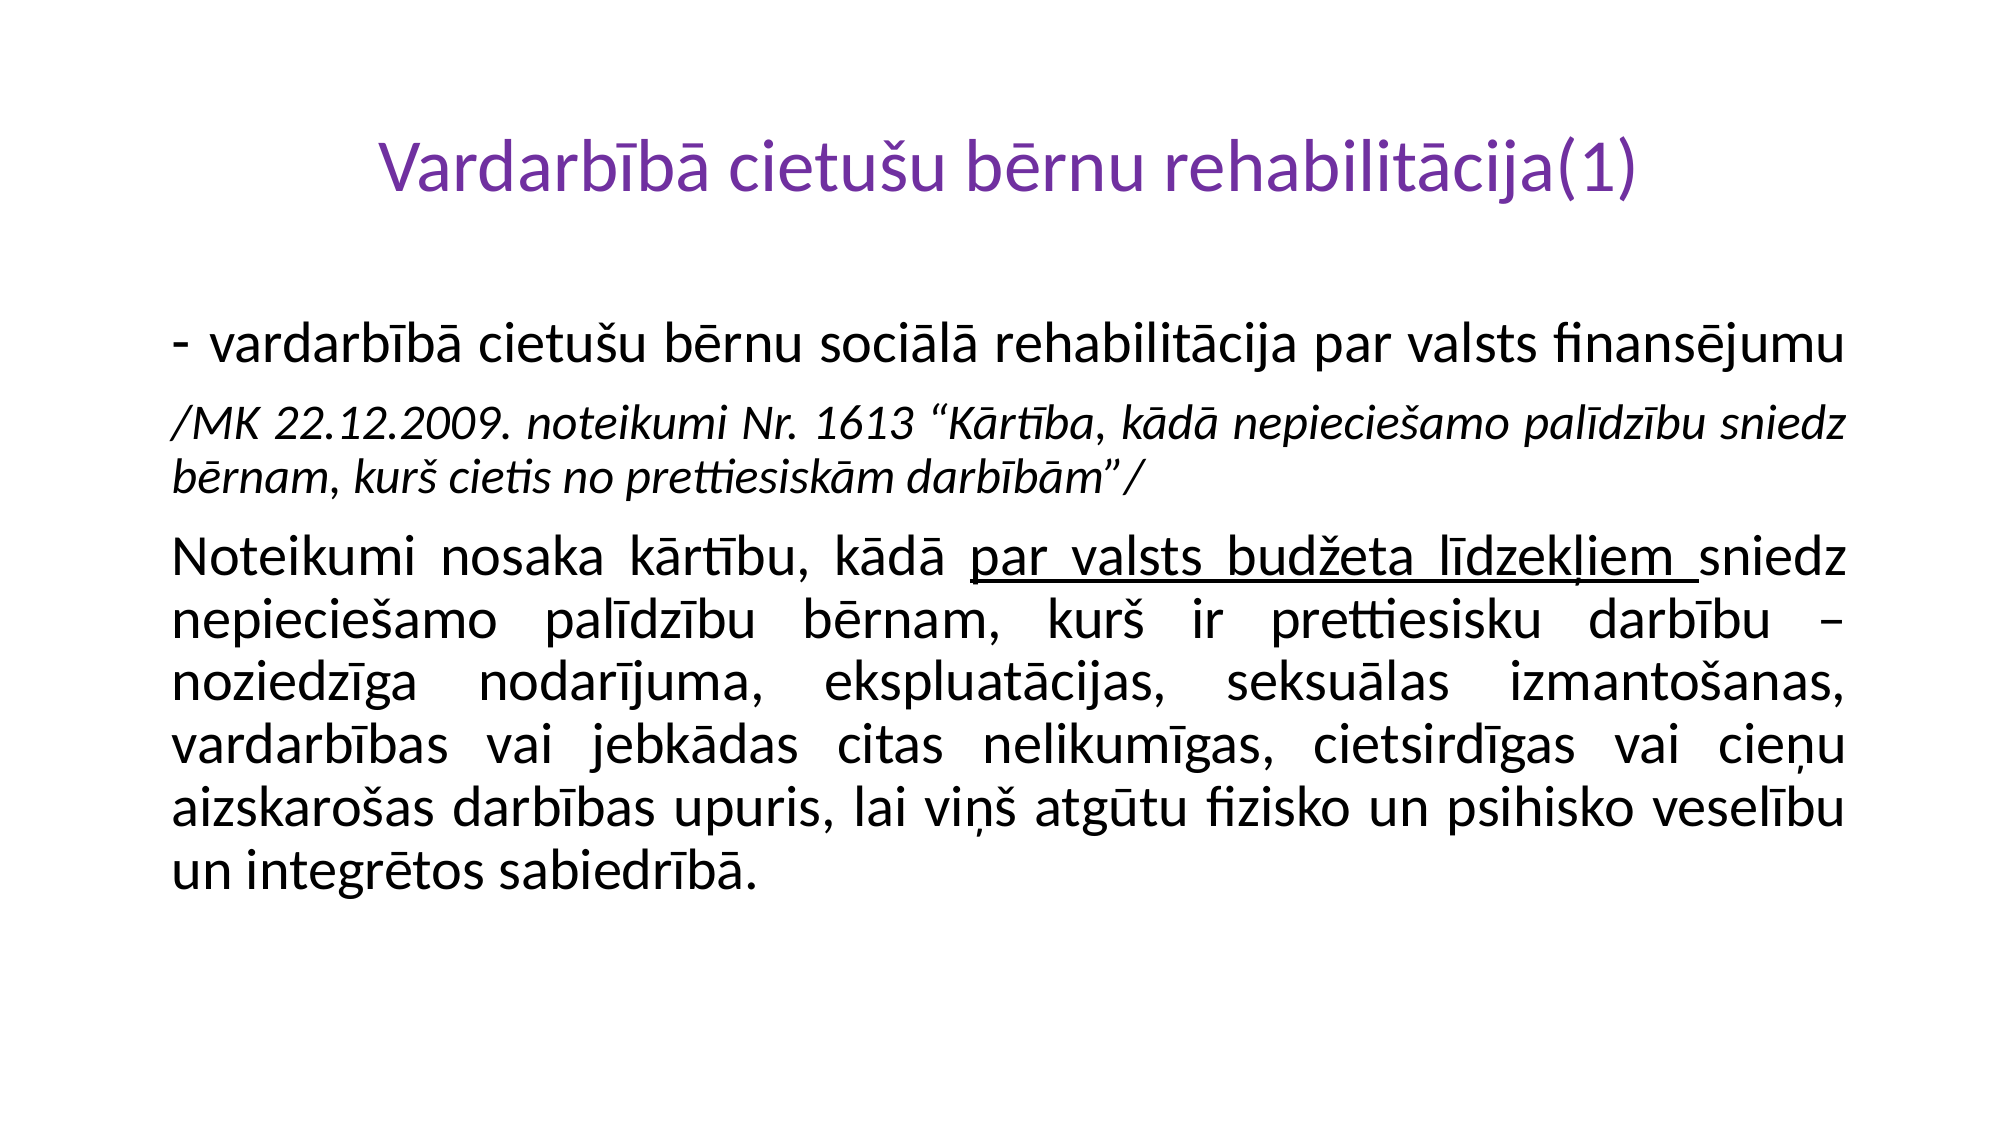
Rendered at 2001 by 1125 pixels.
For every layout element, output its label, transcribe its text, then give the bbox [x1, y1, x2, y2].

list Vardarbībā cietušu bērnu rehabilitācija(1) vardarbībā cietušu bērnu sociālā rehabilitācija par valsts finansējumu /MK 22.12.2009. noteikumi Nr. 1613 “Kārtība, kādā nepieciešamo palīdzību sniedz bērnam, kurš cietis no prettiesiskām darbībām”/ Noteikumi nosaka kārtību, kādā par valsts budžeta līdzekļiem sniedz nepieciešamo palīdzību bērnam, kurš ir prettiesisku darbību – noziedzīga nodarījuma, ekspluatācijas, seksuālas izmantošanas, vardarbības vai jebkādas citas nelikumīgas, cietsirdīgas vai cieņu aizskarošas darbības upuris, lai viņš atgūtu fizisko un psihisko veselību un integrētos sabiedrībā. [156, 119, 1863, 1014]
